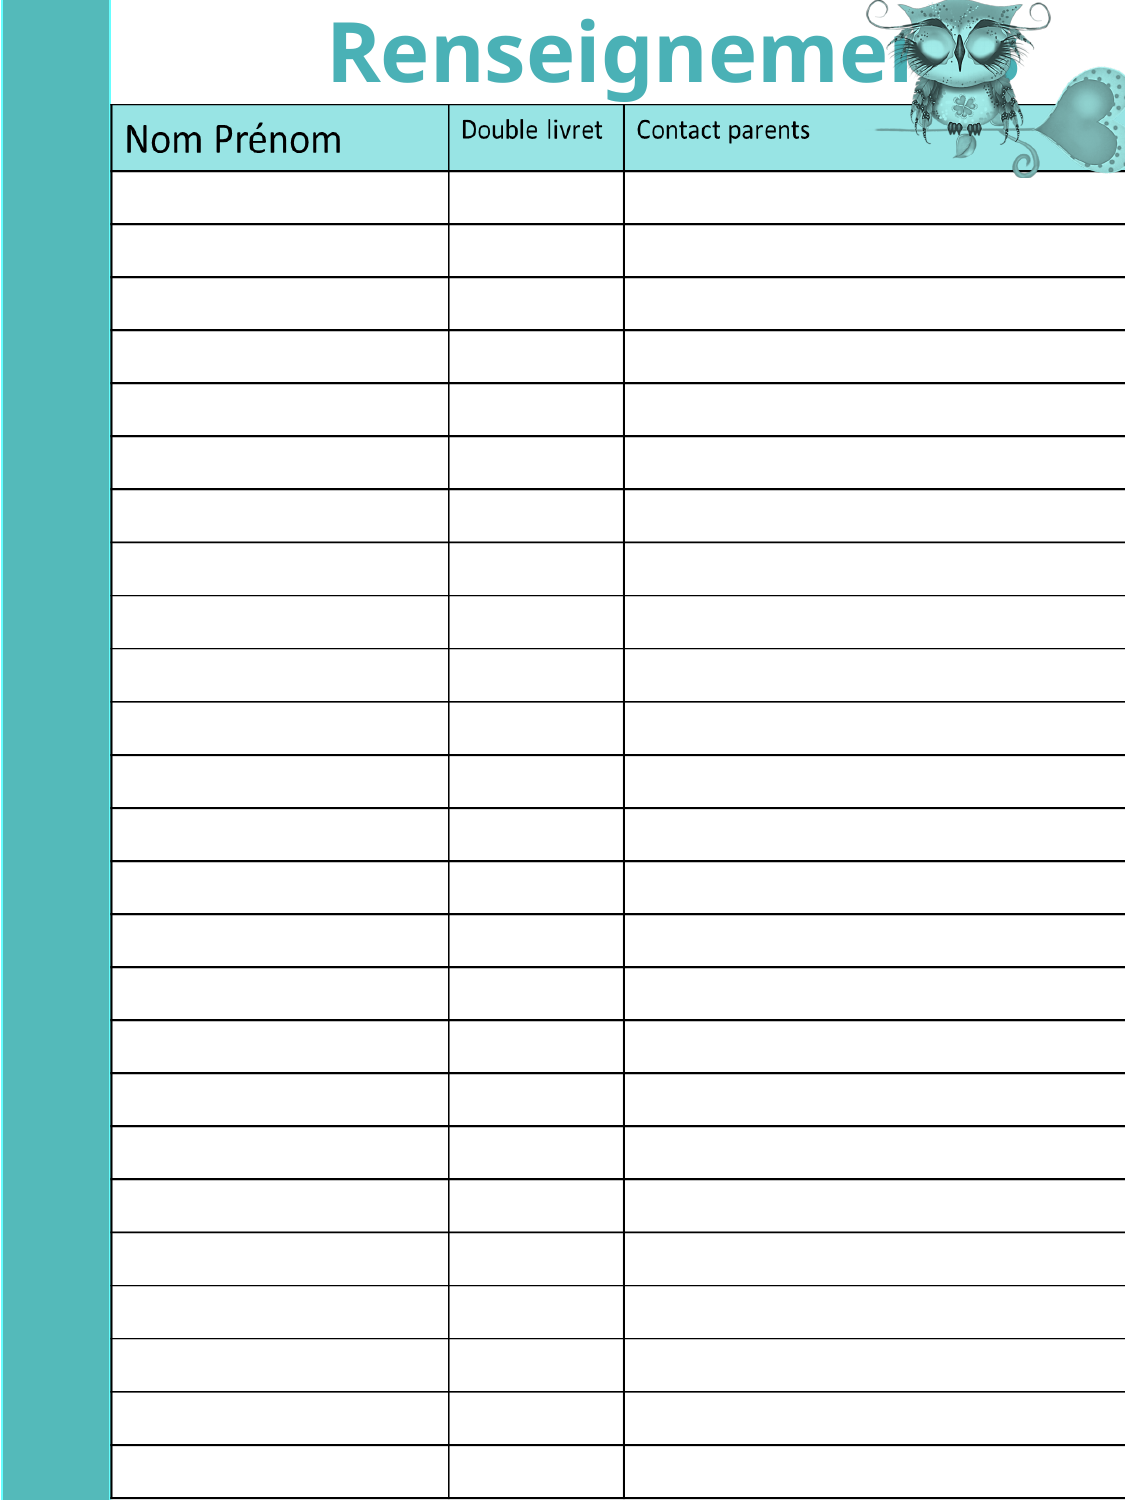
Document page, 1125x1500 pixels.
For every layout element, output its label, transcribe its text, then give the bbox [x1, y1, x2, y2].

text_box [2, 0, 110, 1500]
picture [110, 0, 1125, 1500]
text_box Renseignements [311, 0, 864, 106]
